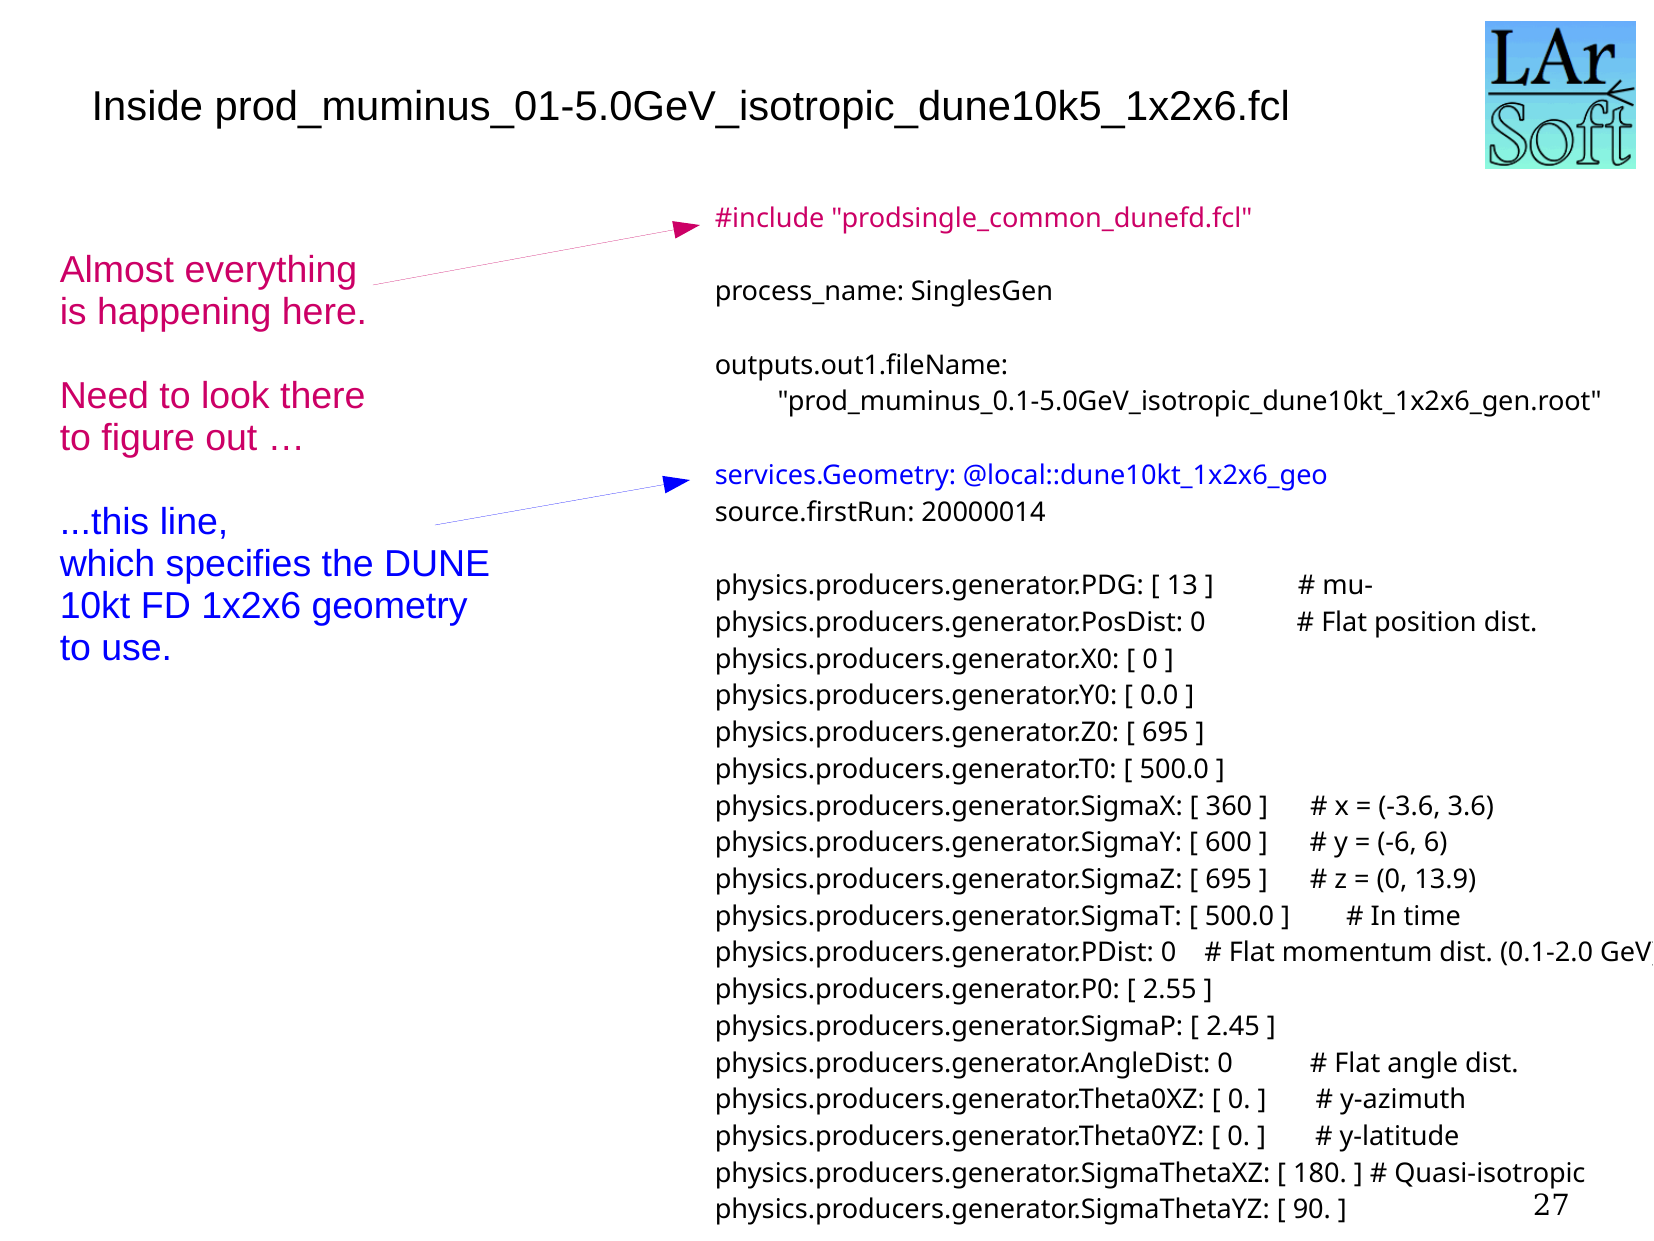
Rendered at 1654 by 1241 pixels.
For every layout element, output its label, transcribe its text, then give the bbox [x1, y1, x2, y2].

text_box Almost everything is happening here. Need to look there to figure out … ...this line, which specifies the DUNE 10kt FD 1x2x6 geometry to use. [45, 241, 660, 888]
picture [1485, 21, 1636, 169]
text_box #include "prodsingle_common_dunefd.fcl" process_name: SinglesGen outputs.out1.fileName: "prod_muminus_0.1-5.0GeV_isotropic_dune10kt_1x2x6_gen.root" services.Geometry: @local::dune10kt_1x2x6_geo source.firstRun: 20000014 physics.producers.generator.PDG: [ 13 ] # mu- physics.producers.generator.PosDist: 0 # Flat position dist. physics.producers.generator.X0: [ 0 ] physics.producers.generator.Y0: [ 0.0 ] physics.producers.generator.Z0: [ 695 ] physics.producers.generator.T0: [ 500.0 ] physics.producers.generator.SigmaX: [ 360 ] # x = (-3.6, 3.6) physics.producers.generator.SigmaY: [ 600 ] # y = (-6, 6) physics.producers.generator.SigmaZ: [ 695 ] # z = (0, 13.9) physics.producers.generator.SigmaT: [ 500.0 ] # In time physics.producers.generator.PDist: 0 # Flat momentum dist. (0.1-2.0 GeV) physics.producers.generator.P0: [ 2.55 ] physics.producers.generator.SigmaP: [ 2.45 ] physics.producers.generator.AngleDist: 0 # Flat angle dist. physics.producers.generator.Theta0XZ: [ 0. ] # y-azimuth physics.producers.generator.Theta0YZ: [ 0. ] # y-latitude physics.producers.generator.SigmaThetaXZ: [ 180. ] # Quasi-isotropic physics.producers.generator.SigmaThetaYZ: [ 90. ] [699, 191, 1645, 1222]
text_box Inside prod_muminus_01-5.0GeV_isotropic_dune10k5_1x2x6.fcl [76, 75, 1414, 137]
